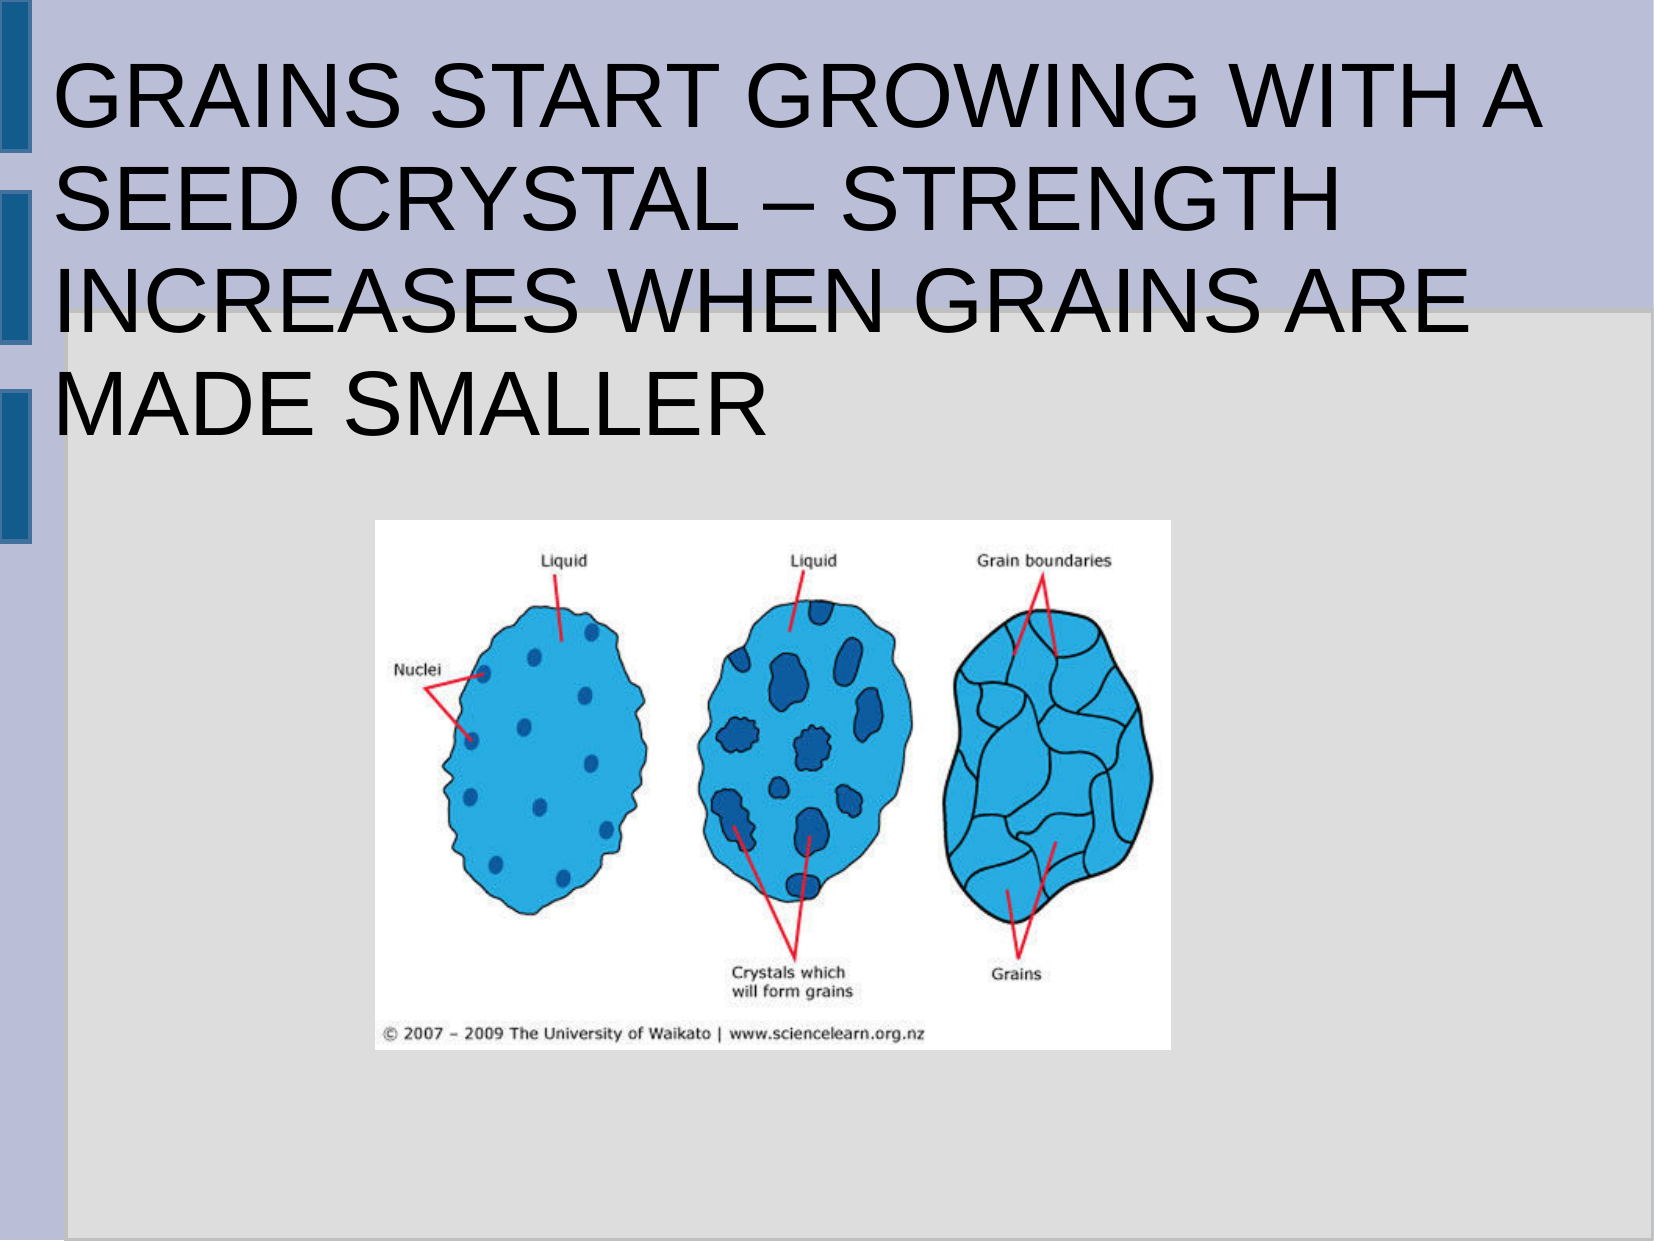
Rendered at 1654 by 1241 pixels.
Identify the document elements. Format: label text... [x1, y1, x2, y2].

picture [375, 520, 1171, 1051]
text_box GRAINS START GROWING WITH A SEED CRYSTAL – STRENGTH INCREASES WHEN GRAINS ARE MADE SMALLER [37, 37, 1613, 463]
